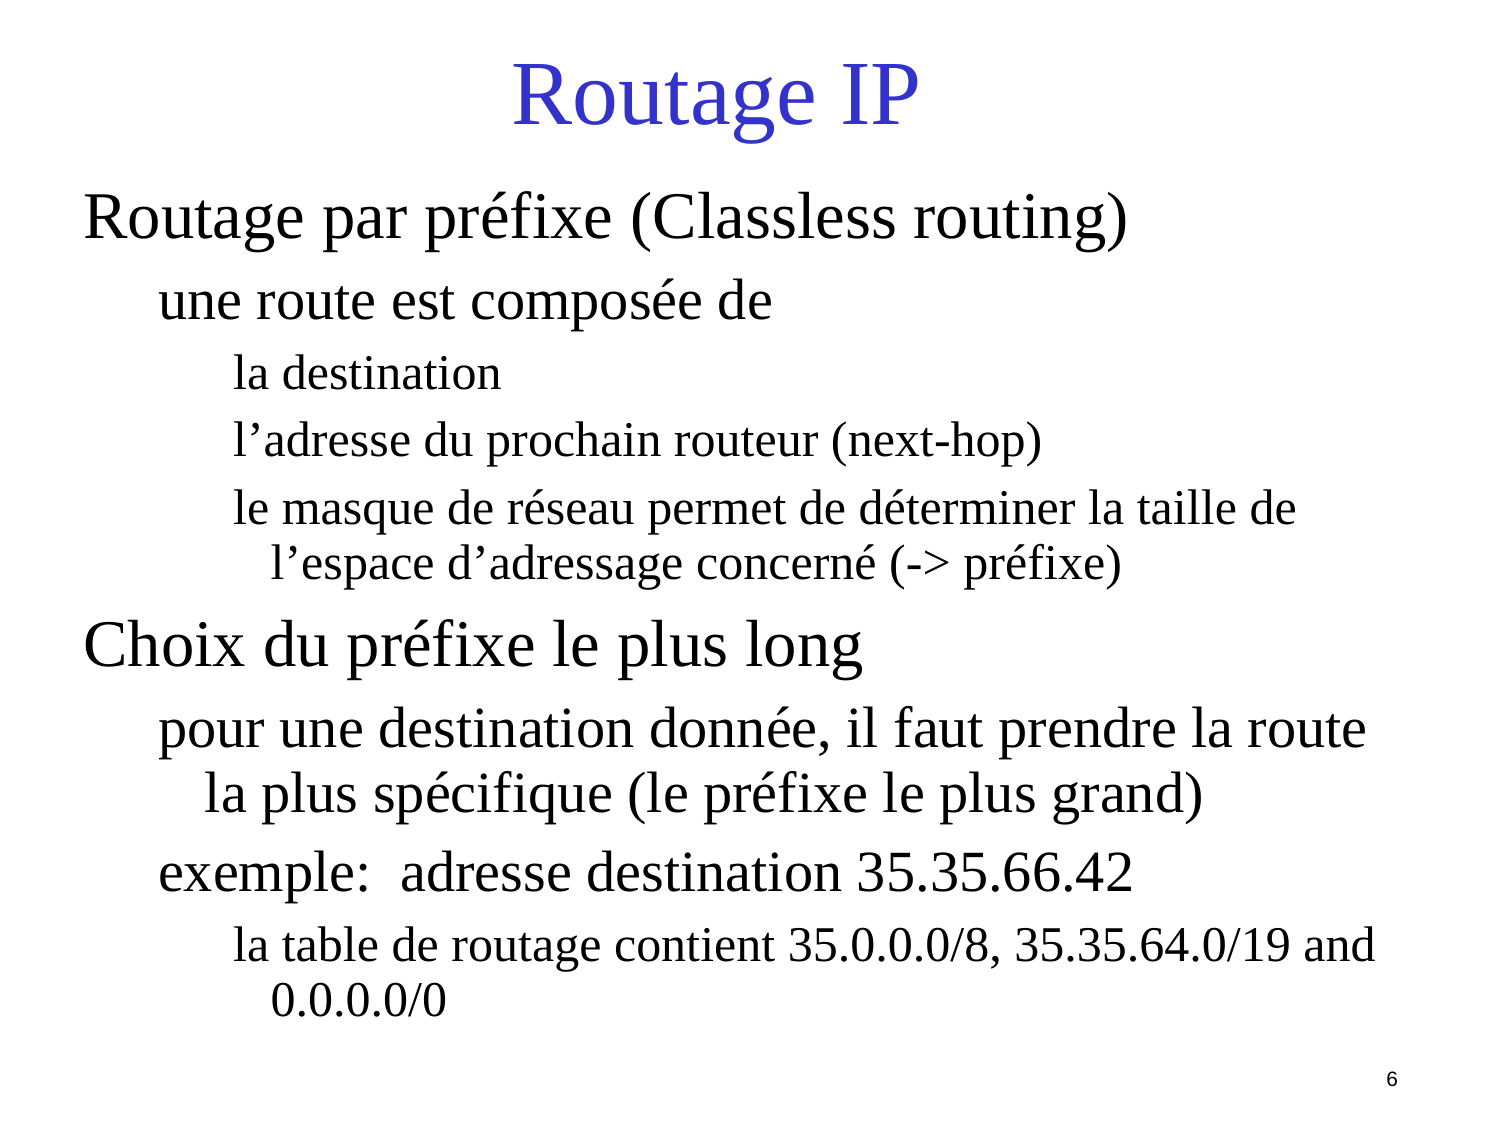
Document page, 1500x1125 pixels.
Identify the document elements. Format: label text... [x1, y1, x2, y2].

list Routage par préfixe (Classless routing) une route est composée de la destination l’adresse du prochain routeur (next-hop) le masque de réseau permet de déterminer la taille de l’espace d’adressage concerné (-> préfixe) Choix du préfixe le plus long pour une destination donnée, il faut prendre la route la plus spécifique (le préfixe le plus grand) exemple: adresse destination 35.35.66.42 la table de routage contient 35.0.0.0/8, 35.35.64.0/19 and 0.0.0.0/0 [68, 171, 1411, 1097]
title Routage IP [79, 0, 1355, 171]
